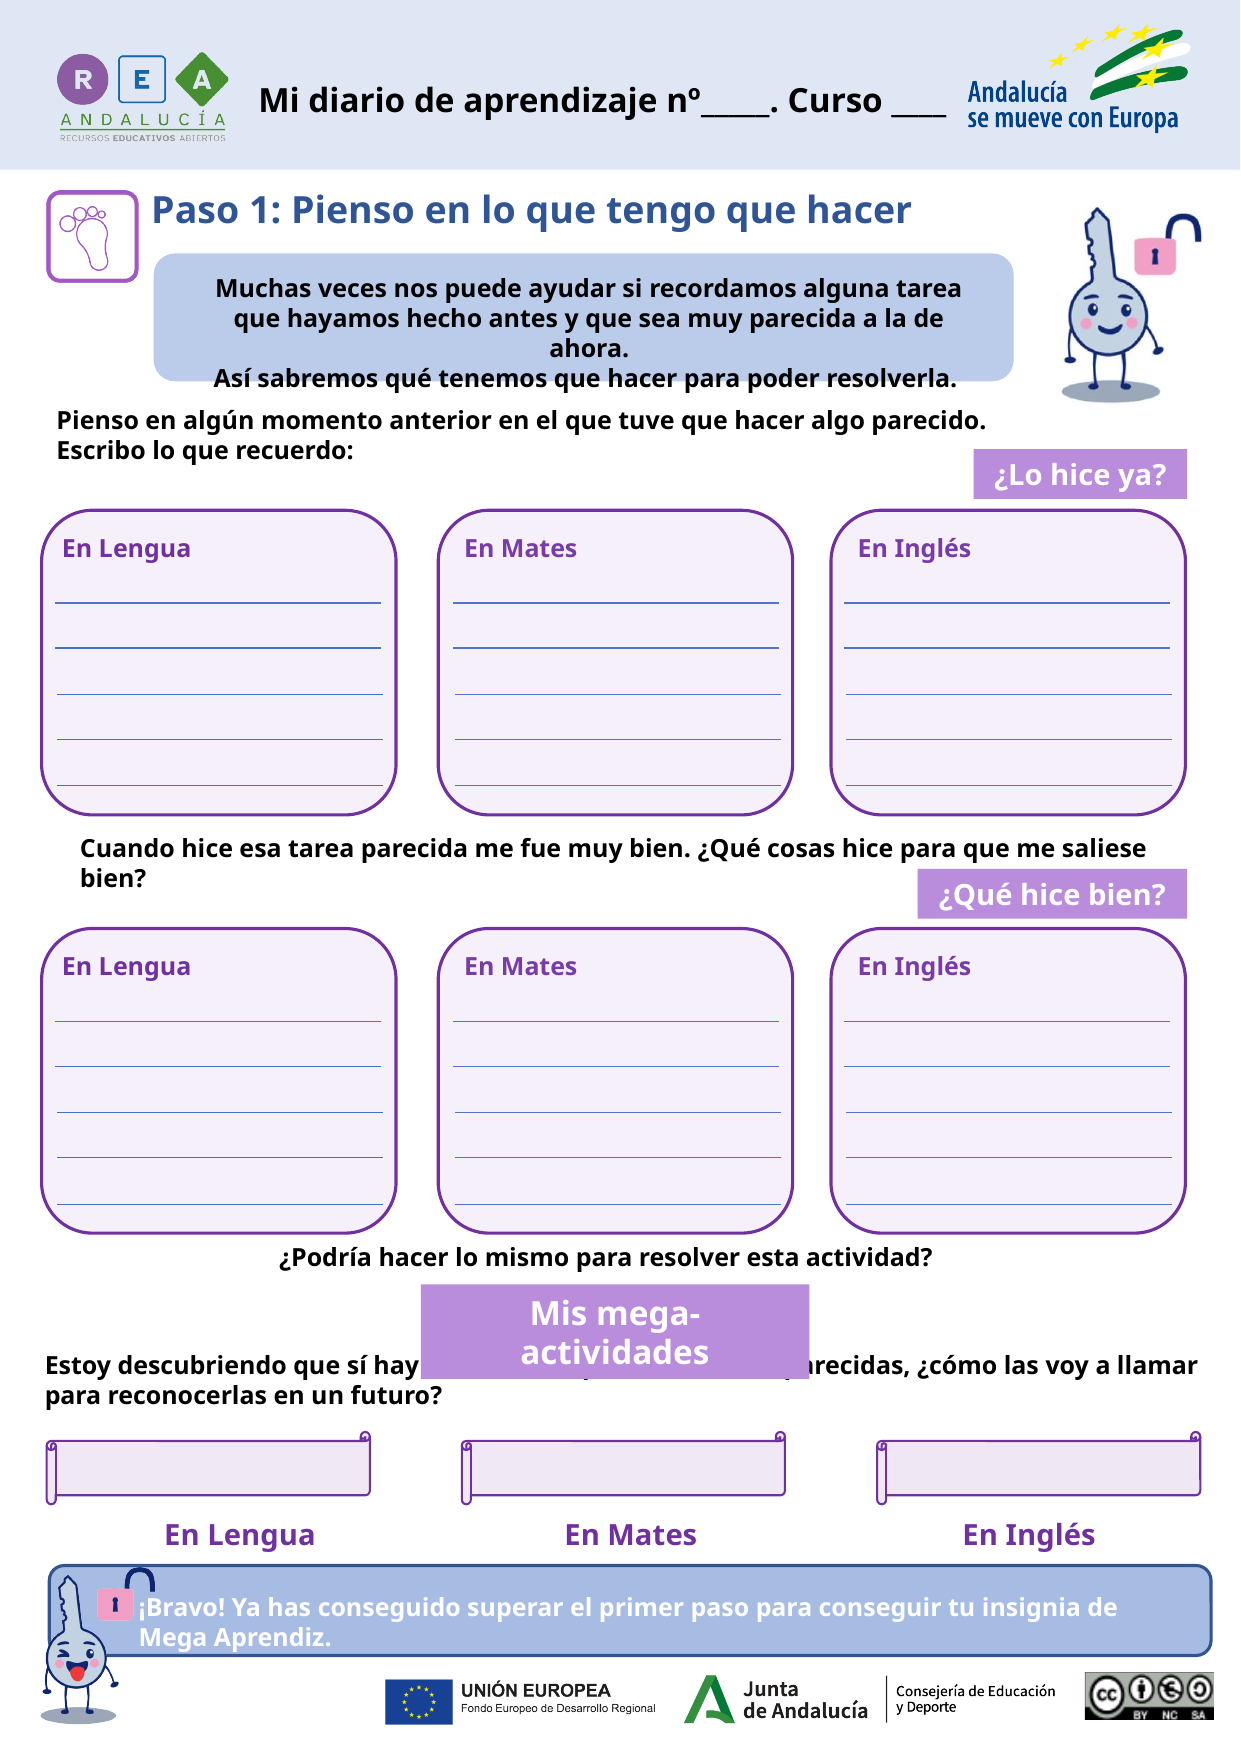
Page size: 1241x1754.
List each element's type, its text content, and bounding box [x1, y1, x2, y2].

text_box Mis mega-actividades [420, 1284, 810, 1379]
text_box [438, 928, 793, 1234]
text_box [438, 510, 793, 815]
text_box [46, 1431, 370, 1505]
text_box [877, 1431, 1201, 1505]
text_box Muchas veces nos puede ayudar si recordamos alguna tarea que hayamos hecho antes y que sea muy parecida a la de ahora. Así sabremos qué tenemos que hacer para poder resolverla. [187, 265, 992, 400]
text_box [830, 928, 1186, 1234]
text_box [153, 253, 1014, 382]
picture [961, 21, 1197, 139]
picture [46, 190, 139, 283]
text_box ¿Qué hice bien? [917, 868, 1188, 919]
text_box Estoy descubriendo que sí hay actividades que me resultan parecidas, ¿cómo las voy a llamar para reconocerlas en un futuro? [30, 1342, 1216, 1418]
picture [364, 1650, 1074, 1739]
picture [1032, 172, 1221, 418]
text_box En Lengua [47, 525, 207, 571]
picture [1084, 1672, 1214, 1720]
text_box [0, 0, 1241, 170]
text_box En Lengua [149, 1509, 331, 1560]
picture [43, 47, 242, 146]
text_box En Mates [549, 1509, 713, 1560]
text_box Paso 1: Pienso en lo que tengo que hacer [136, 178, 928, 239]
text_box ¿Lo hice ya? [973, 449, 1188, 499]
text_box Mi diario de aprendizaje nº_____. Curso ____ [243, 71, 961, 127]
text_box Cuando hice esa tarea parecida me fue muy bien. ¿Qué cosas hice para que me saliese bien? [65, 824, 1216, 900]
text_box [41, 510, 397, 815]
text_box [182, 1565, 1212, 1656]
text_box [41, 928, 397, 1234]
text_box ¡Bravo! Ya has conseguido superar el primer paso para conseguir tu insignia de Mega Aprendiz. [182, 1584, 1138, 1641]
text_box [461, 1431, 785, 1505]
picture [0, 1552, 182, 1734]
text_box [830, 510, 1186, 815]
text_box Pienso en algún momento anterior en el que tuve que hacer algo parecido. Escribo lo que recuerdo: [41, 397, 1181, 472]
text_box ¿Podría hacer lo mismo para resolver esta actividad? [257, 1234, 975, 1280]
text_box En Inglés [947, 1509, 1111, 1560]
text_box En Lengua [47, 943, 207, 989]
